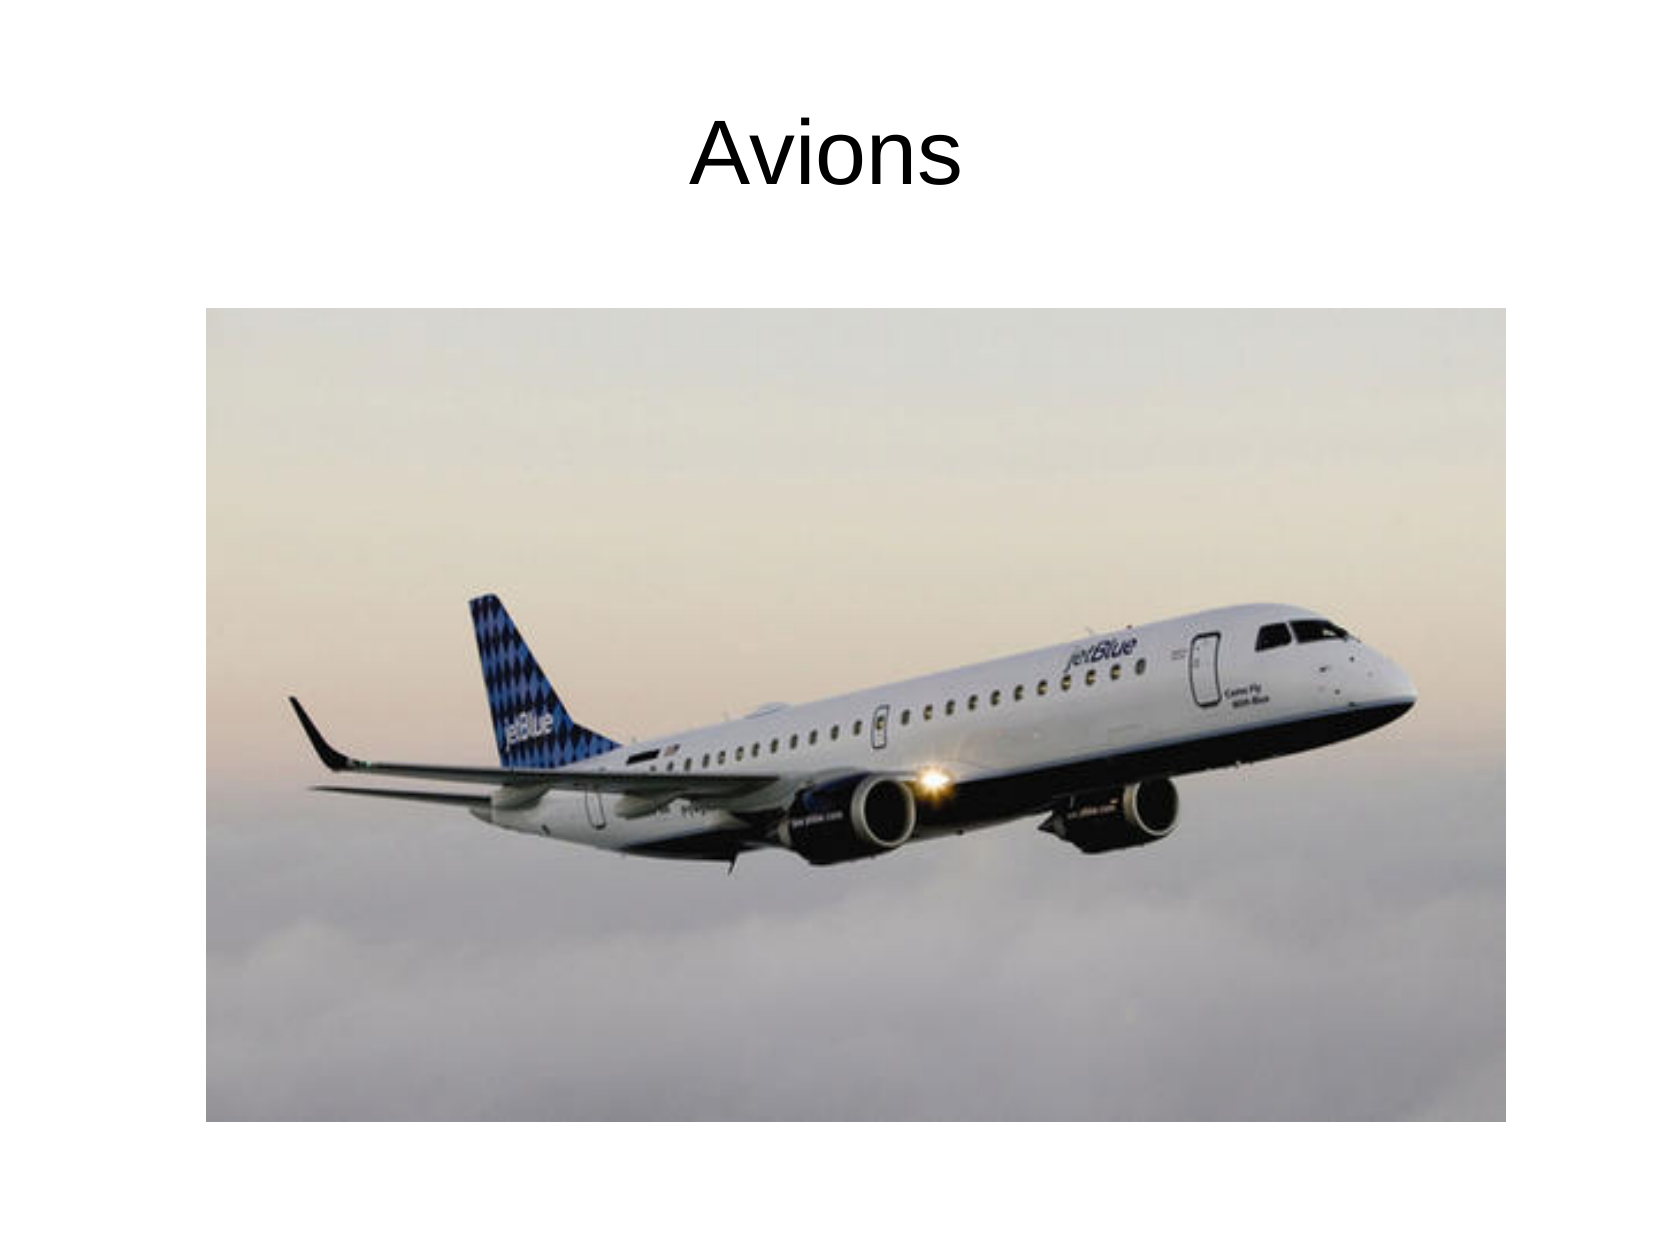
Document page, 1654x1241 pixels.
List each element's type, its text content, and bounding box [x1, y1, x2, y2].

picture [206, 308, 1506, 1123]
title Avions [82, 56, 1571, 250]
